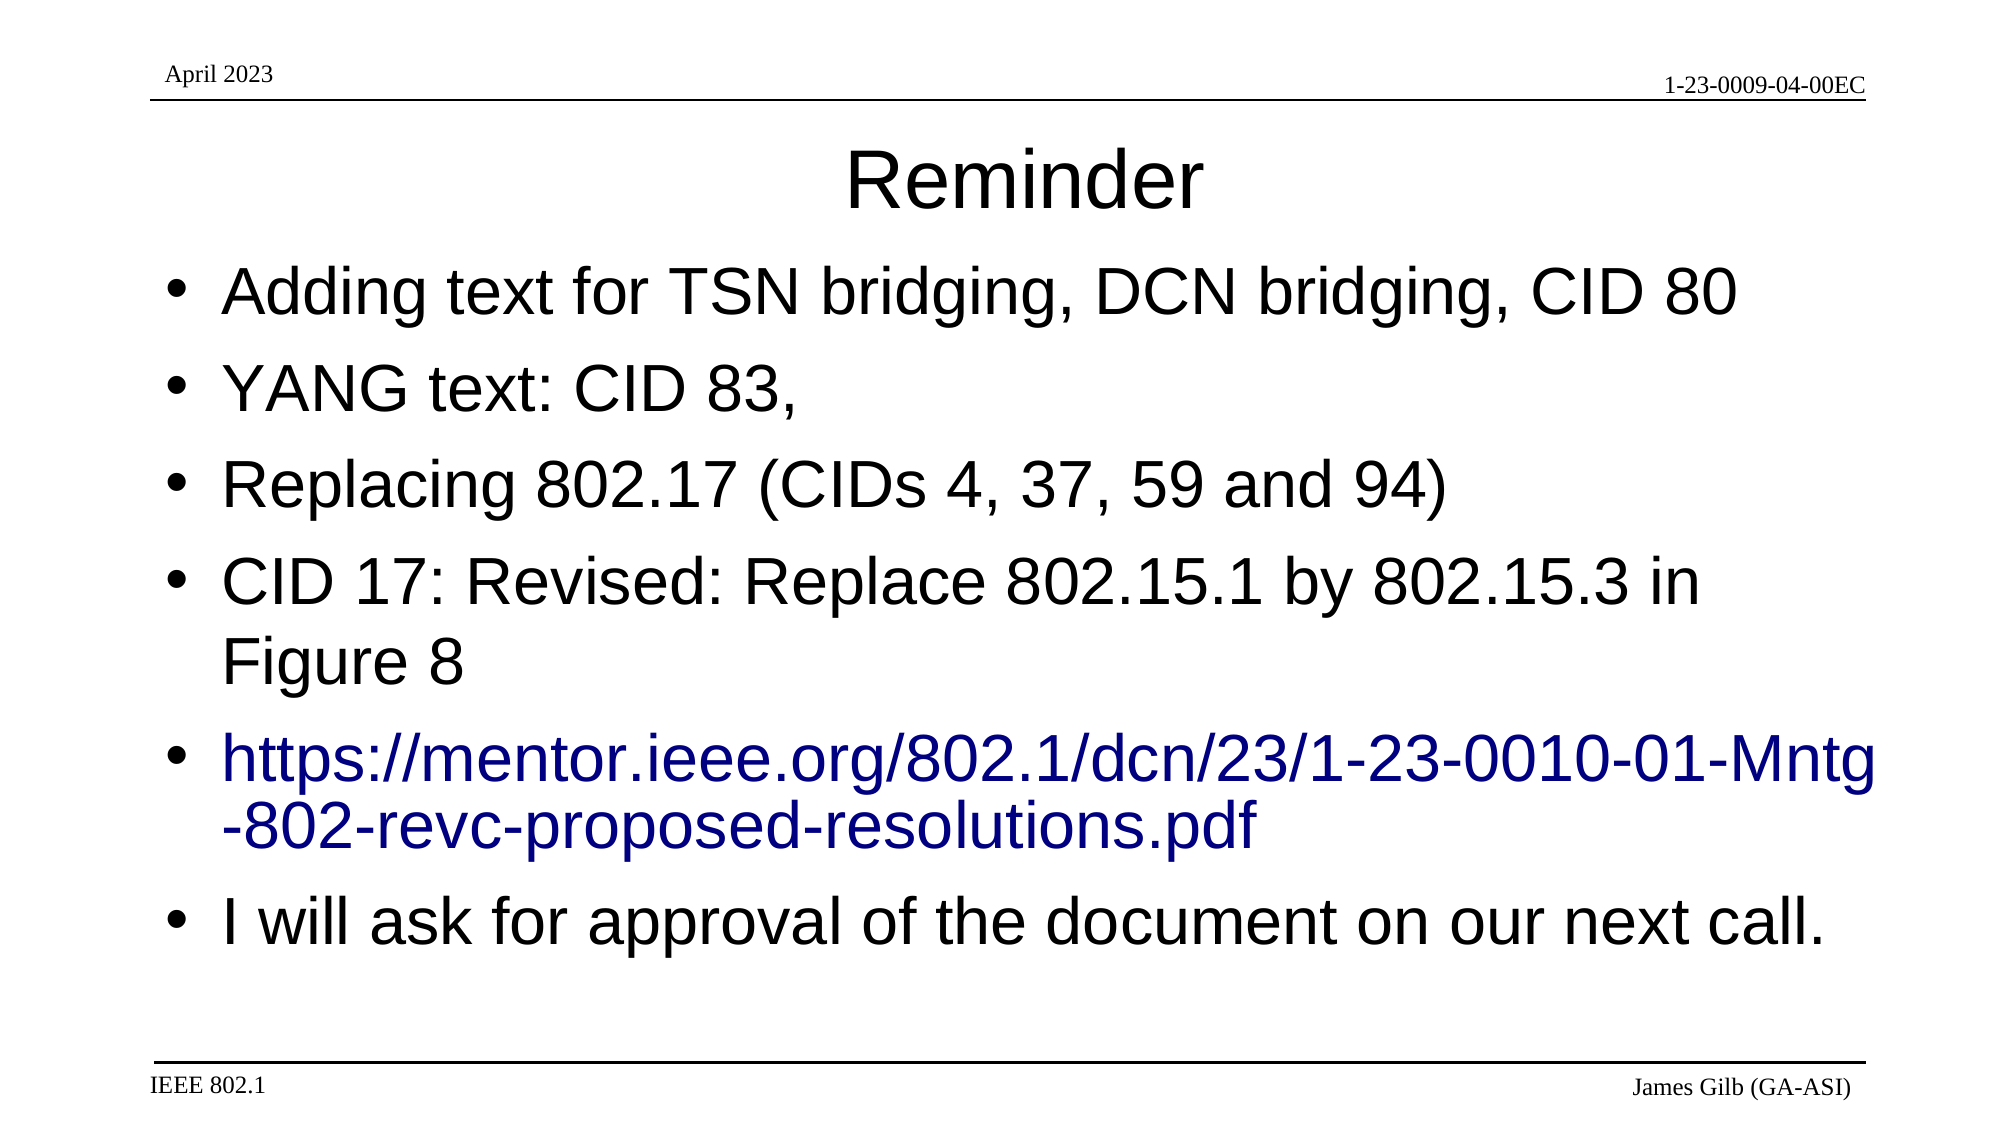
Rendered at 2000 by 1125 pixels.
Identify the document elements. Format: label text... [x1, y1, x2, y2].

list Adding text for TSN bridging, DCN bridging, CID 80 YANG text: CID 83, Replacing 802.17 (CIDs 4, 37, 59 and 94) CID 17: Revised: Replace 802.15.1 by 802.15.3 in Figure 8 https://mentor.ieee.org/802.1/dcn/23/1-23-0010-01-Mntg-802-revc-proposed-resolutions.pdf I will ask for approval of the document on our next call. [150, 239, 1900, 1051]
title Reminder [149, 112, 1900, 238]
